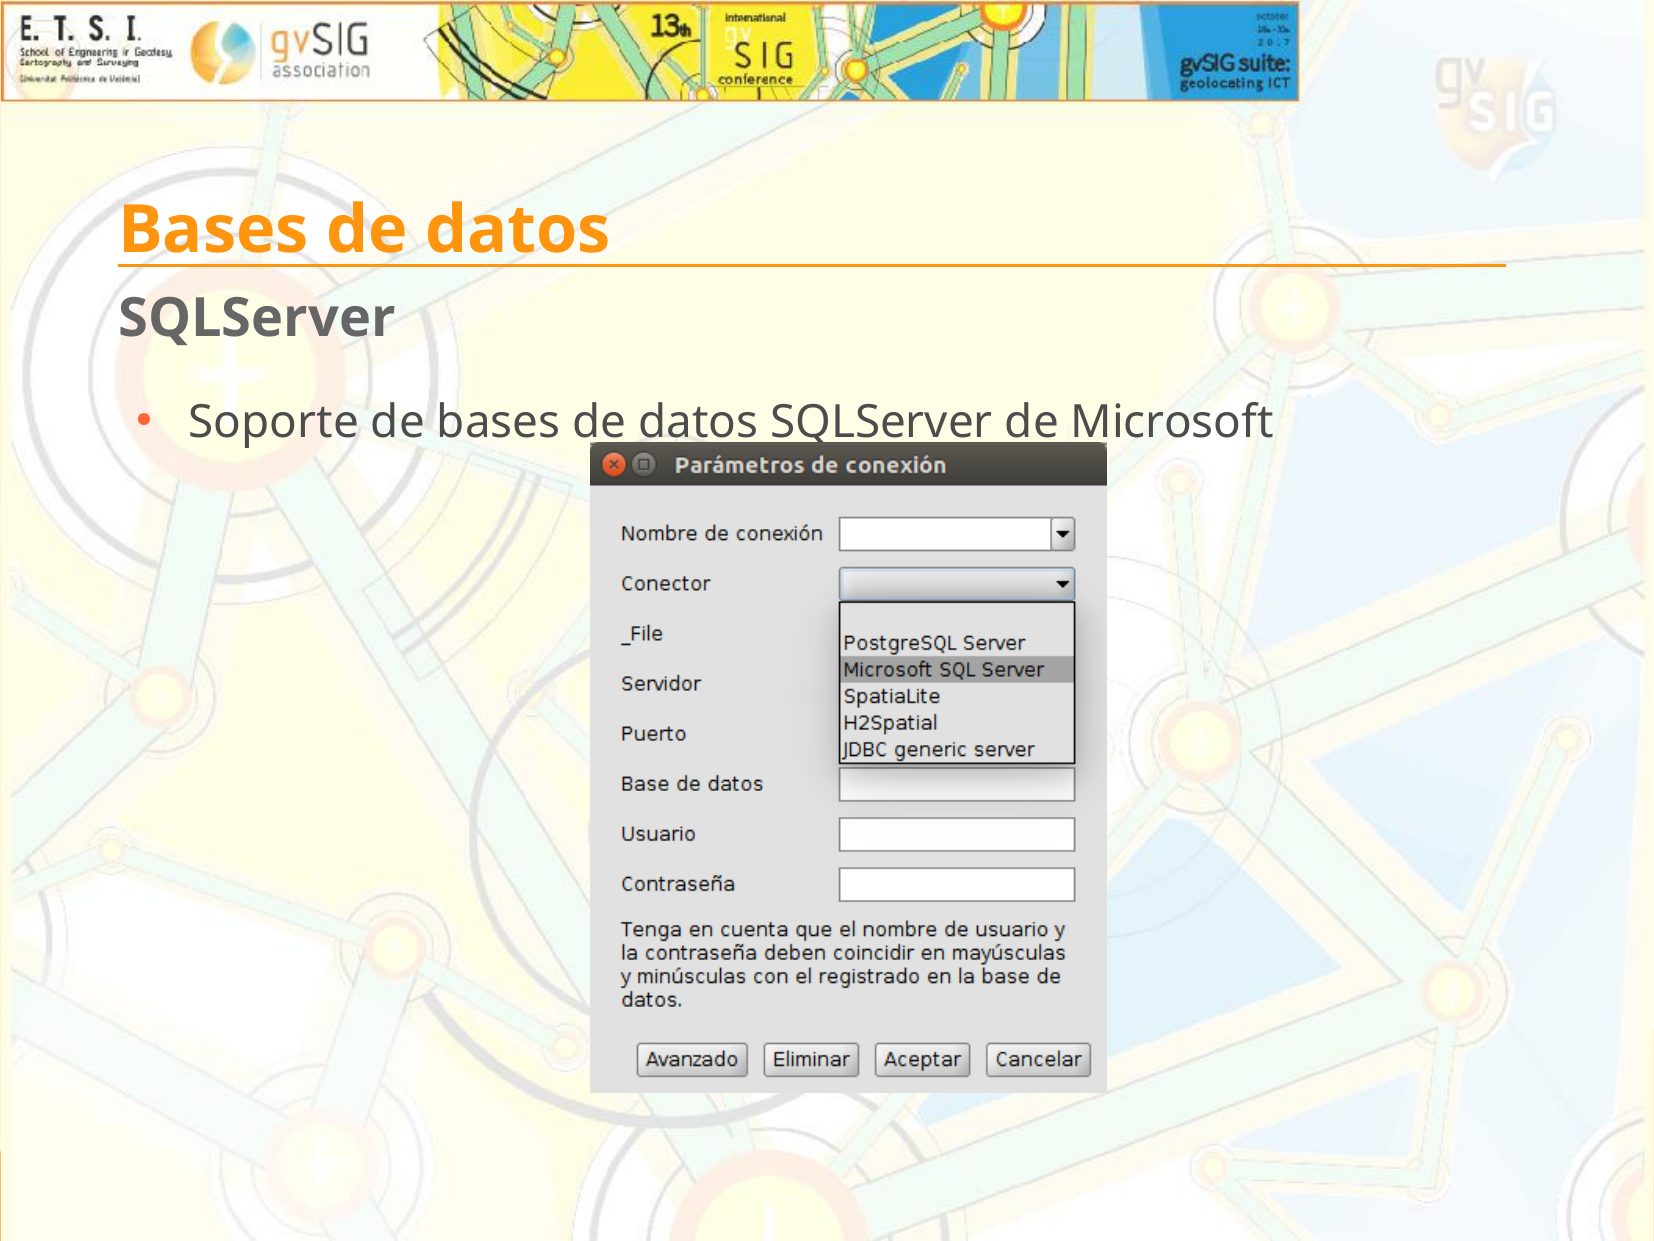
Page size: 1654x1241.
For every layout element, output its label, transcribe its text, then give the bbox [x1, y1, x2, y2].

picture [0, 0, 1654, 1241]
text_box SQLServer [118, 276, 791, 355]
list Soporte de bases de datos SQLServer de Microsoft [118, 311, 1506, 1093]
title Bases de datos [118, 177, 1607, 276]
